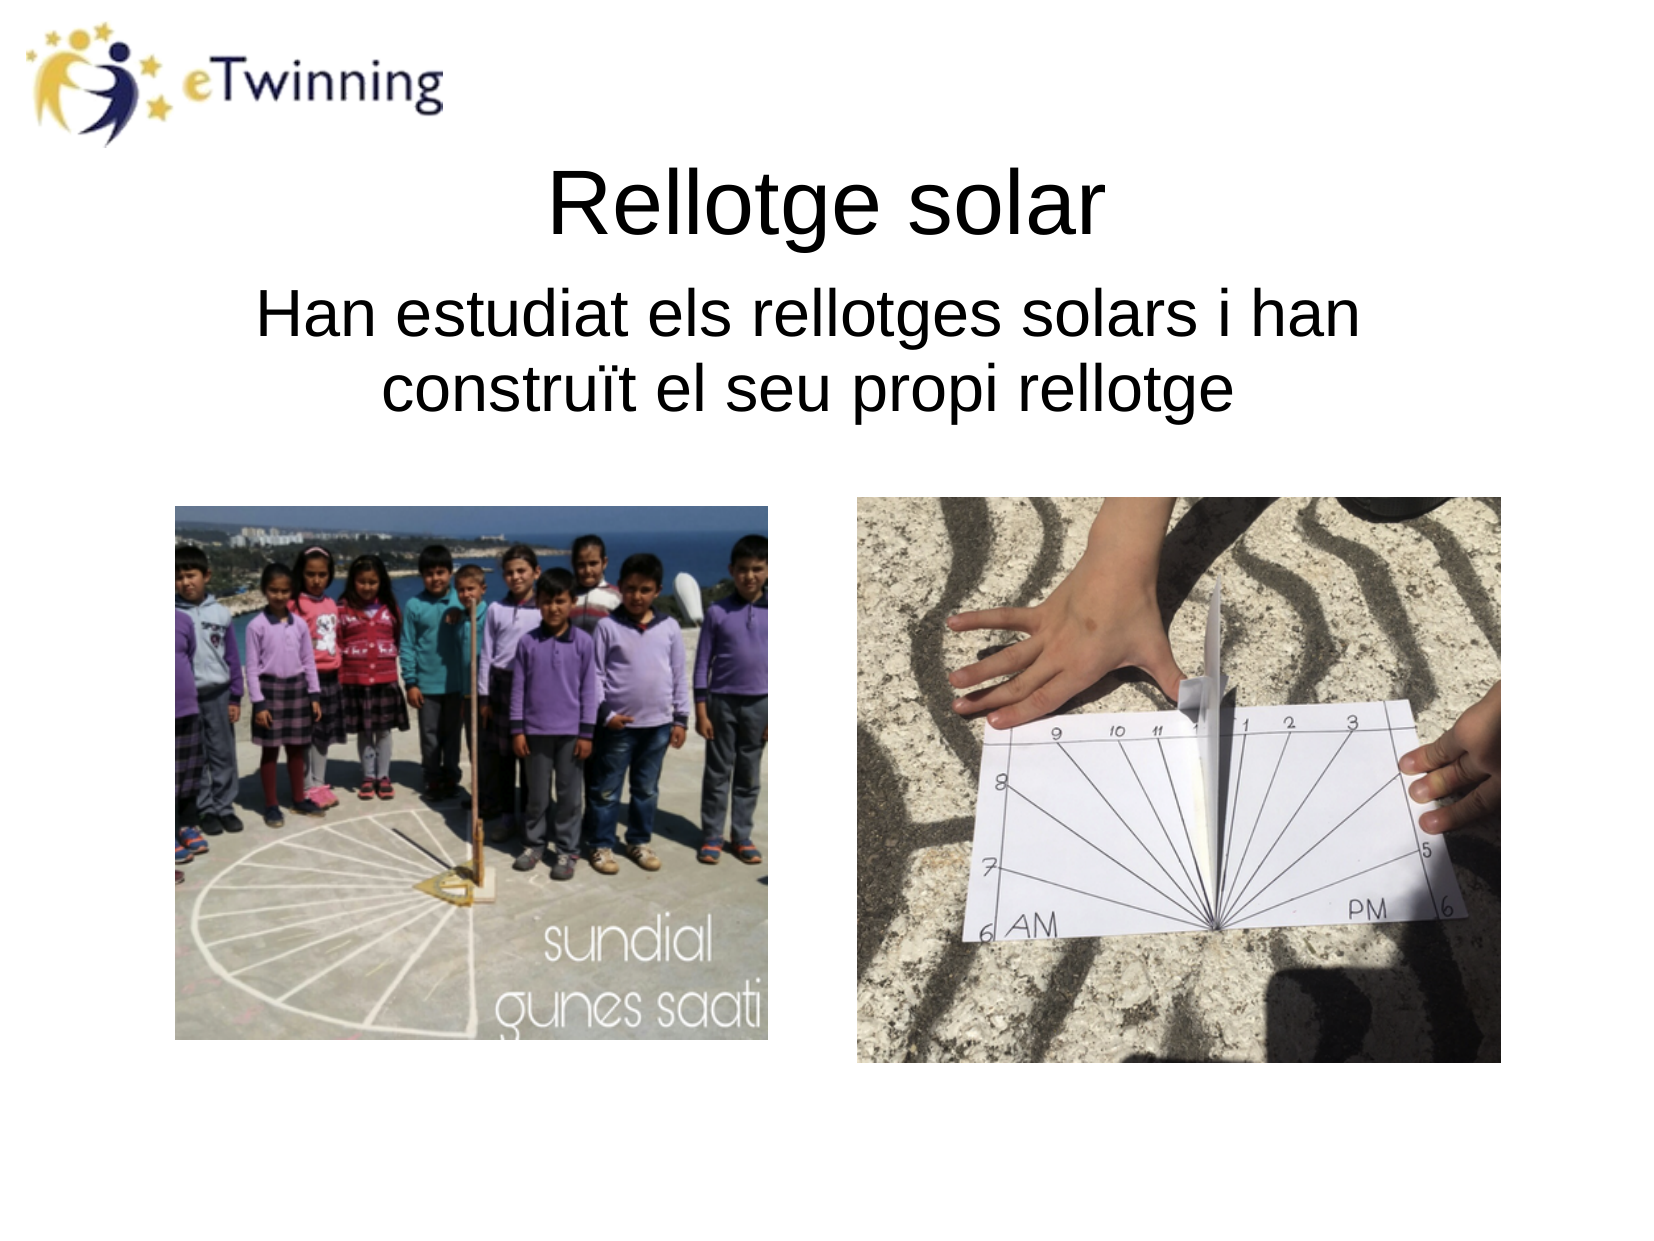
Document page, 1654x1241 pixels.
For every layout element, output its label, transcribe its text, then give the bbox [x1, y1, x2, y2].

title Rellotge solar [82, 147, 1571, 259]
picture [857, 497, 1501, 1063]
picture [175, 506, 768, 1040]
picture [26, 20, 443, 148]
subtitle Han estudiat els rellotges solars i han construït el seu propi rellotge [200, 275, 1418, 426]
